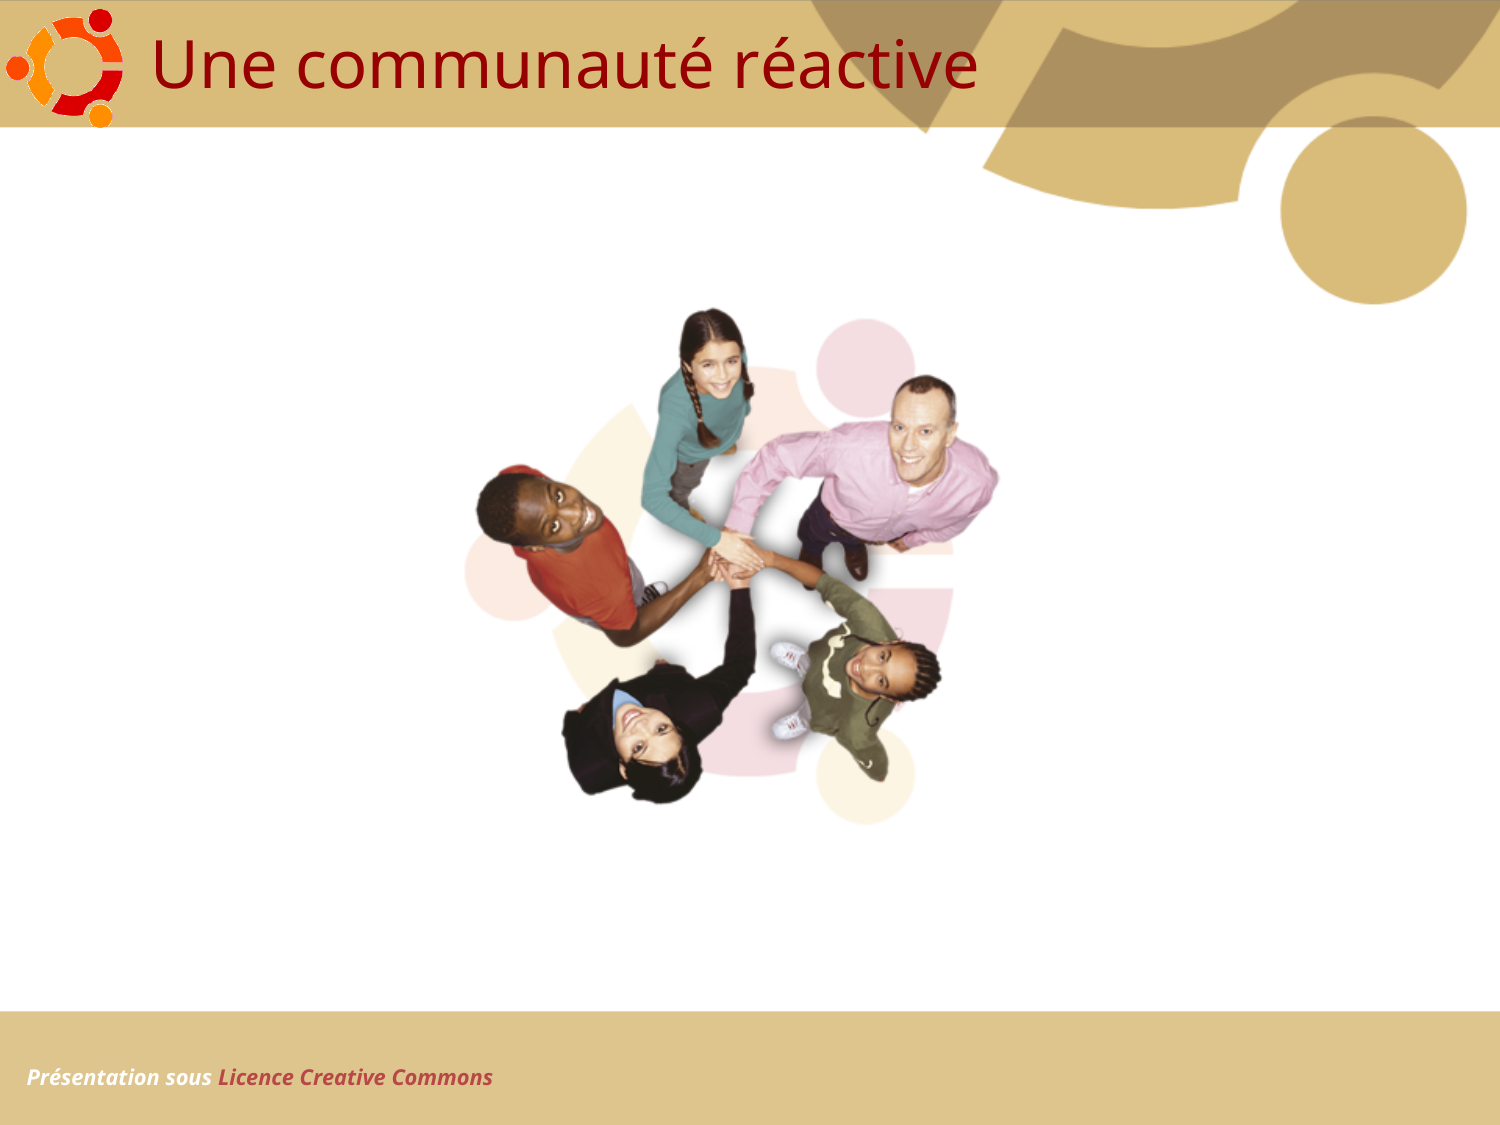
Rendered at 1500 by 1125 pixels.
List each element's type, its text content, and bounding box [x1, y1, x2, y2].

title Une communauté réactive [135, 0, 1418, 126]
picture [0, 0, 1500, 827]
